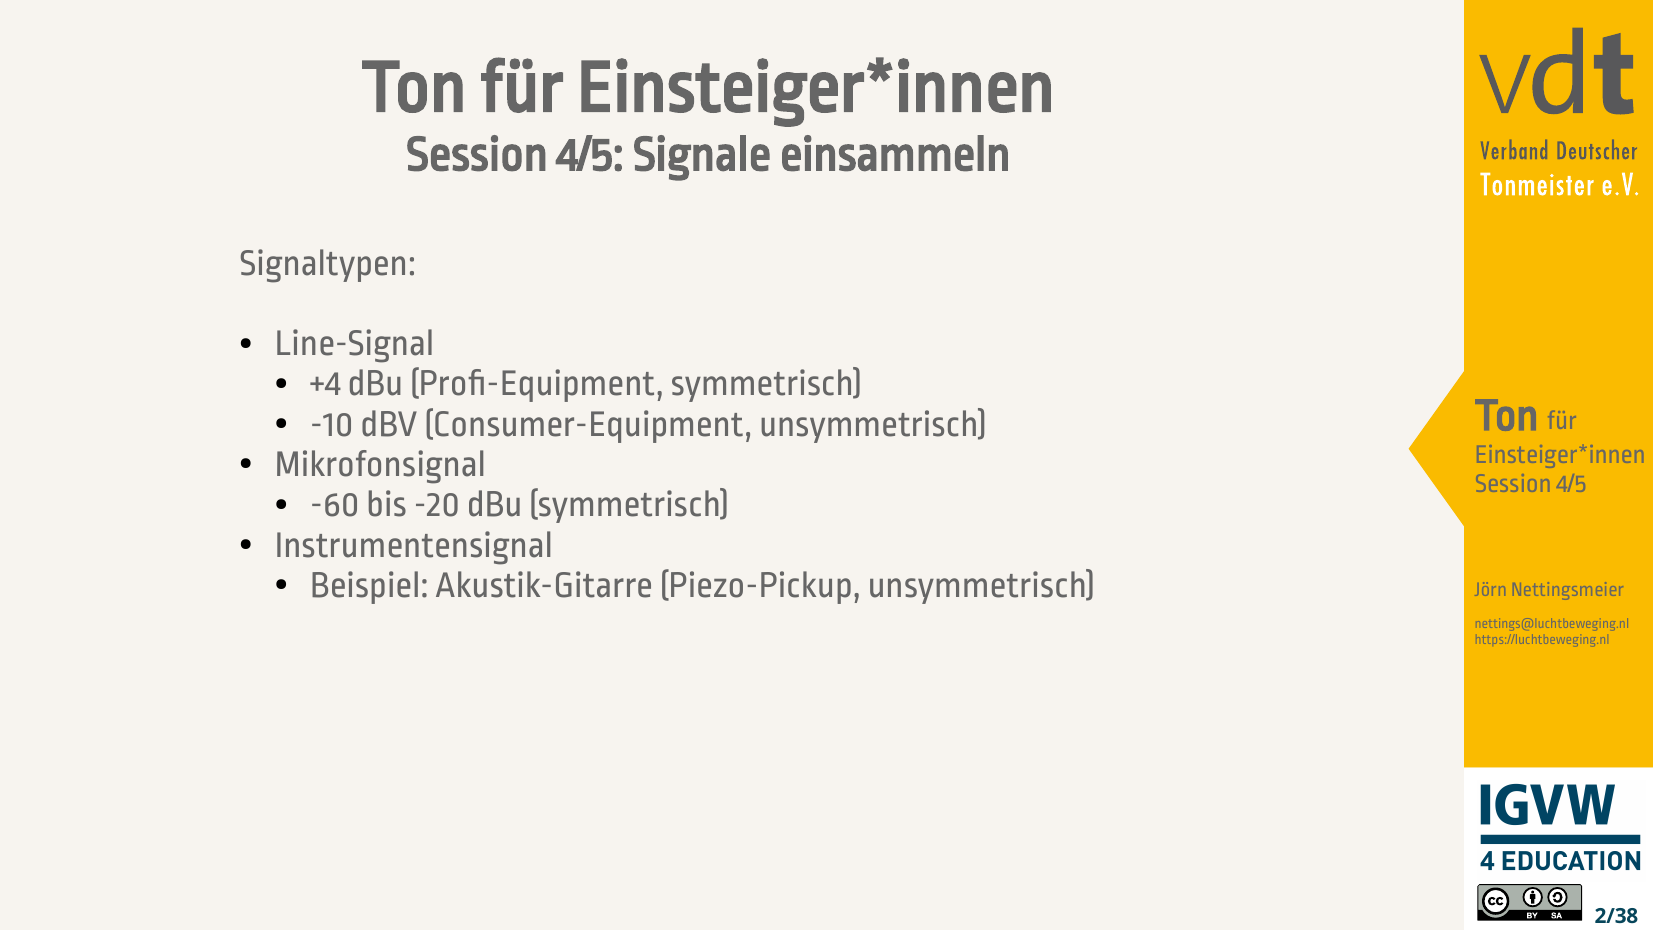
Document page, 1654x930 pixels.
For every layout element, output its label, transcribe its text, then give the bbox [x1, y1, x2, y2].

text_box Signaltypen: Line-Signal +4 dBu (Profi-Equipment, symmetrisch) -10 dBV (Consumer-Equipment, unsymmetrisch) Mikrofonsignal -60 bis -20 dBu (symmetrisch) Instrumentensignal Beispiel: Akustik-Gitarre (Piezo-Pickup, unsymmetrisch) [224, 236, 1323, 863]
picture [1477, 780, 1646, 882]
title Ton für Einsteiger*innen Session 4/5: Signale einsammeln [82, 37, 1335, 193]
